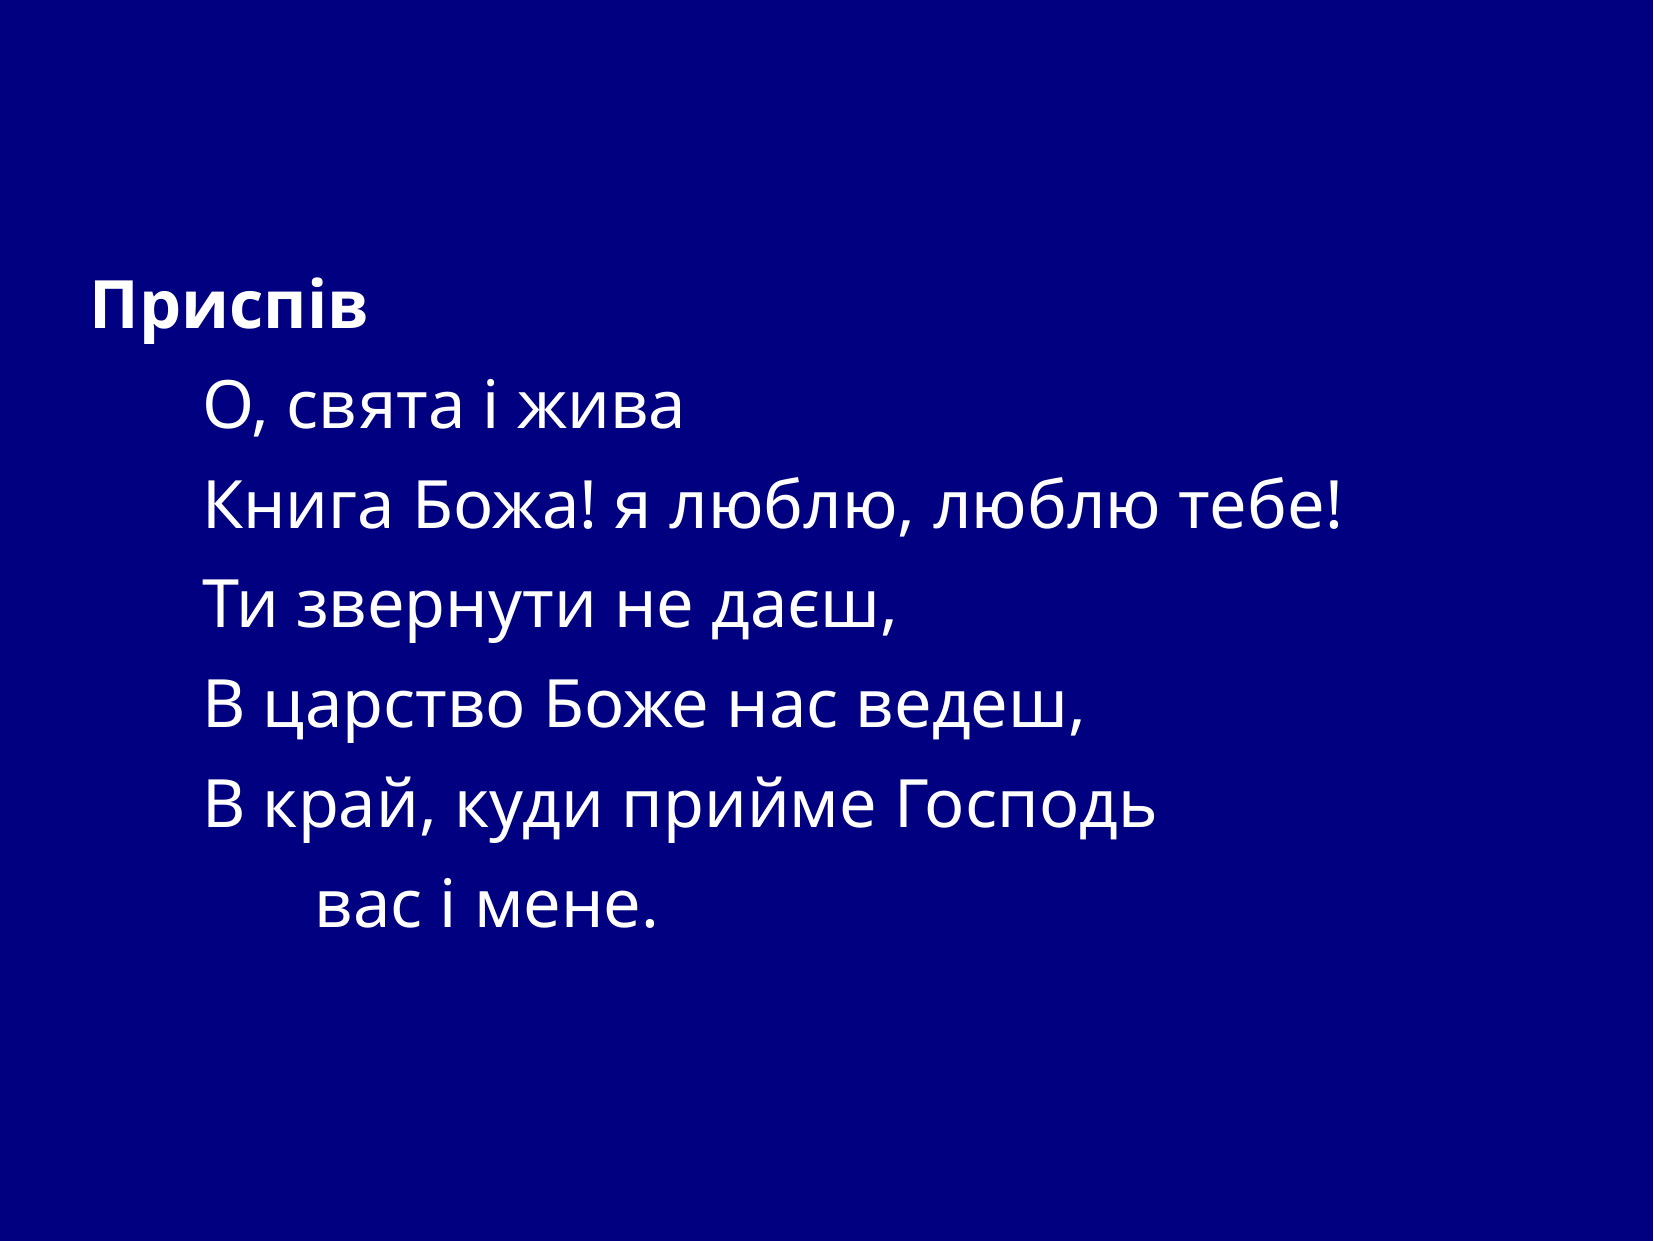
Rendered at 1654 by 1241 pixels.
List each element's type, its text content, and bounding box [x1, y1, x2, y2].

text_box Приспів О, свята і жива Книга Божа! я люблю, люблю тебе! Ти звернути не даєш, В царство Боже нас ведеш, В край, куди прийме Господь вас і мене. [75, 150, 1576, 1163]
